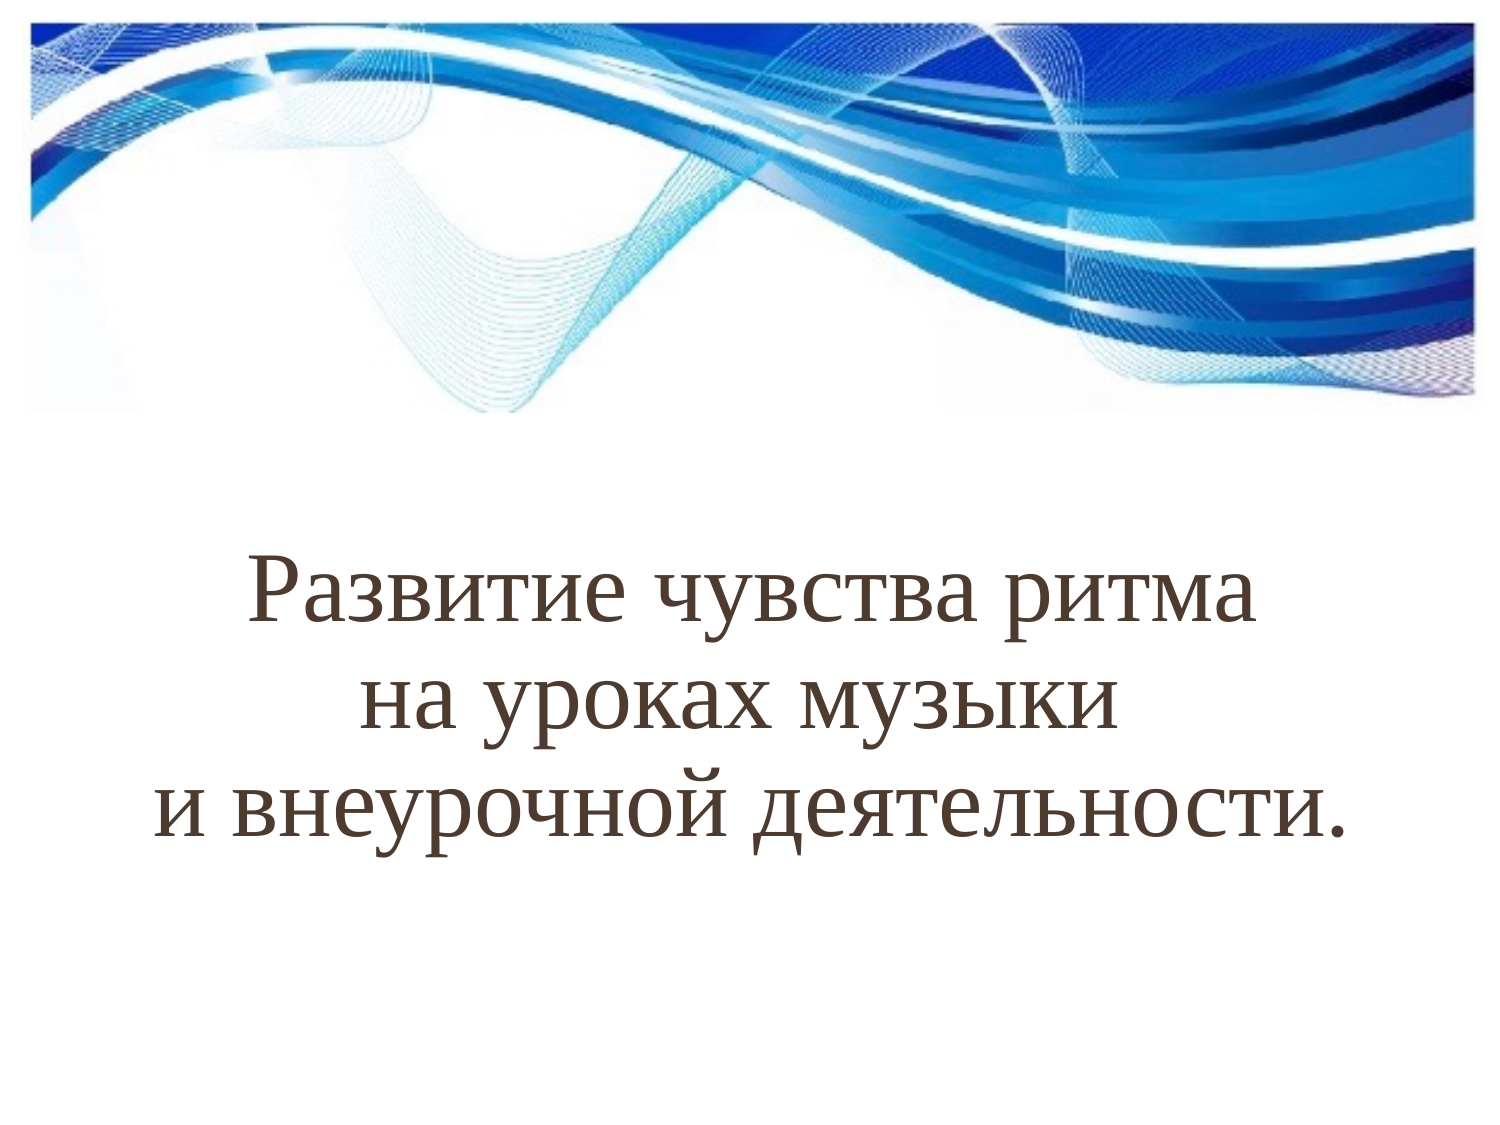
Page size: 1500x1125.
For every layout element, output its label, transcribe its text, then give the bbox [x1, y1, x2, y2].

title Развитие чувства ритма на уроках музыки и внеурочной деятельности. [59, 527, 1447, 870]
picture [22, 19, 1484, 413]
